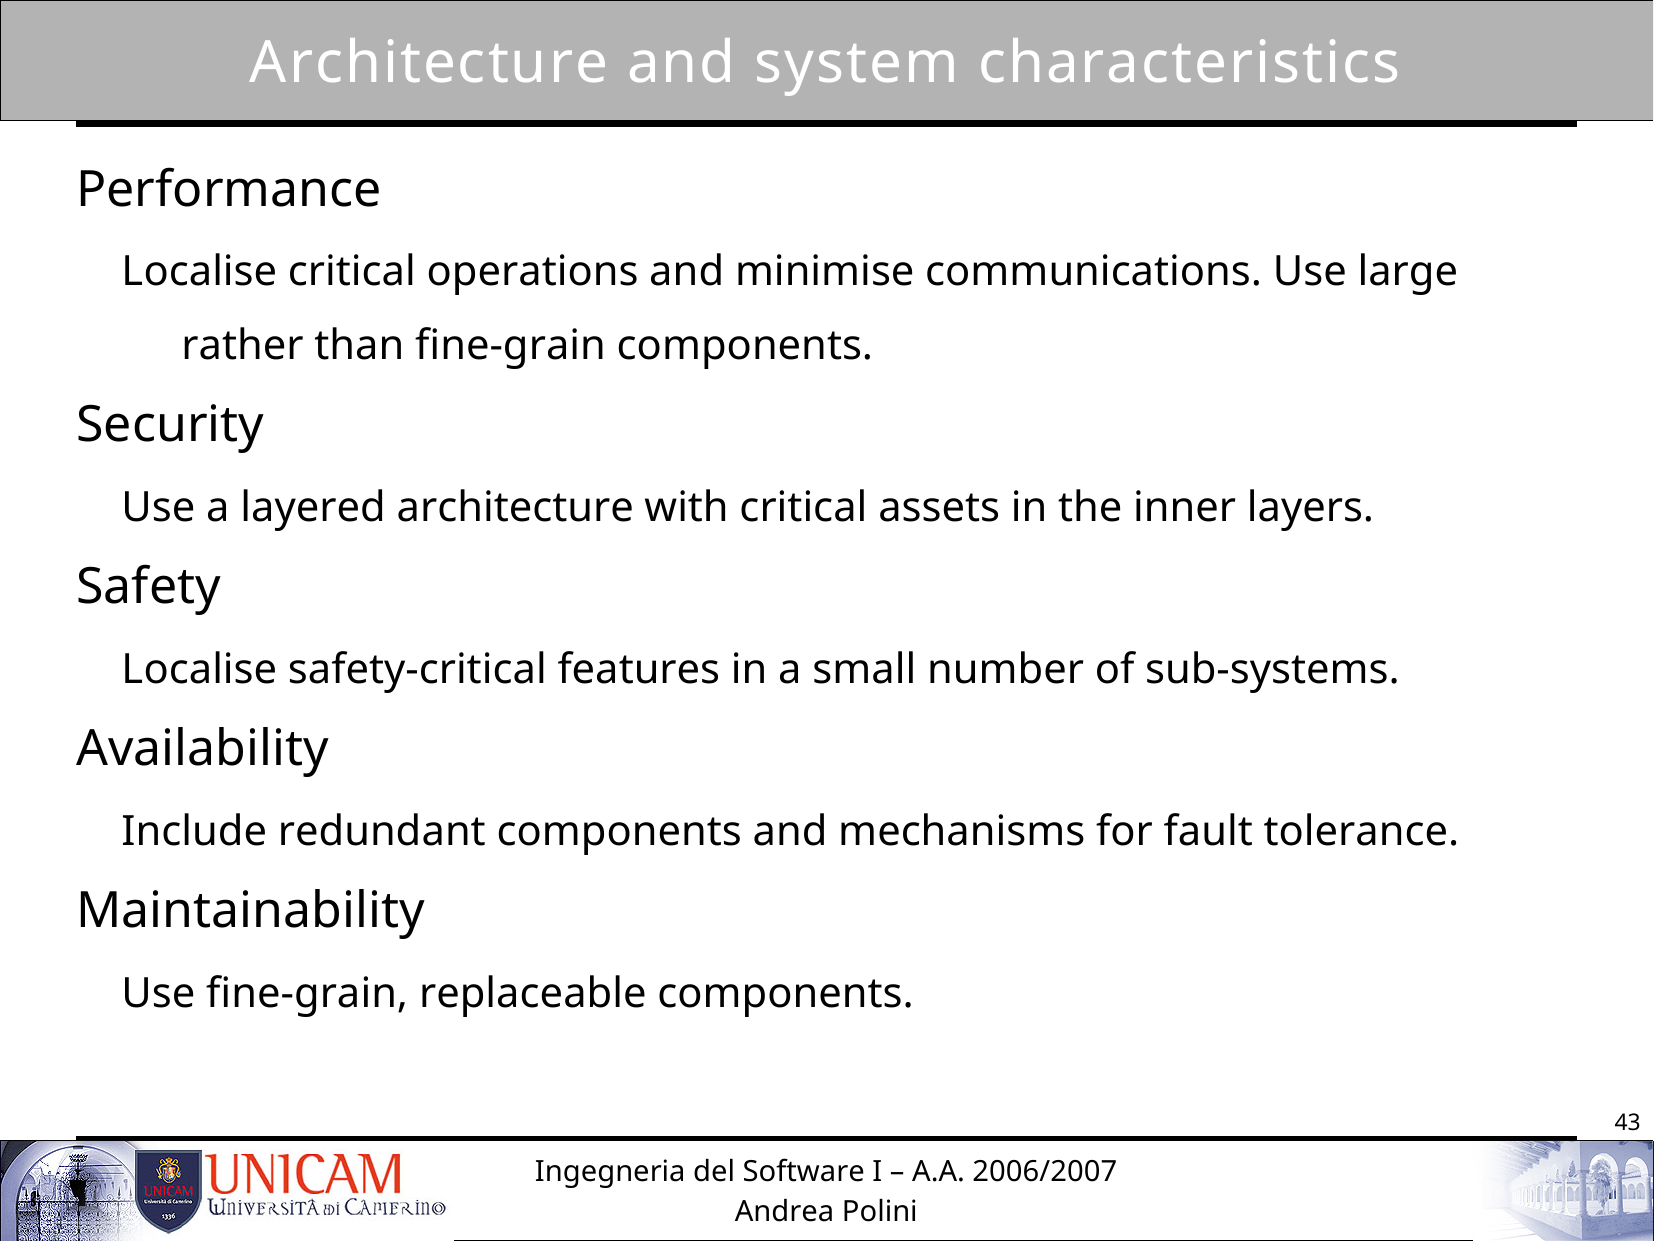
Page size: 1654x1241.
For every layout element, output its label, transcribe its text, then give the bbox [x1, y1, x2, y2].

picture [0, 1141, 454, 1241]
title Architecture and system characteristics [0, 0, 1653, 121]
list Performance Localise critical operations and minimise communications. Use large rather than fine-grain components. Security Use a layered architecture with critical assets in the inner layers. Safety Localise safety-critical features in a small number of sub-systems. Availability Include redundant components and mechanisms for fault tolerance. Maintainability Use fine-grain, replaceable components. [76, 152, 1577, 956]
picture [1473, 1141, 1654, 1241]
